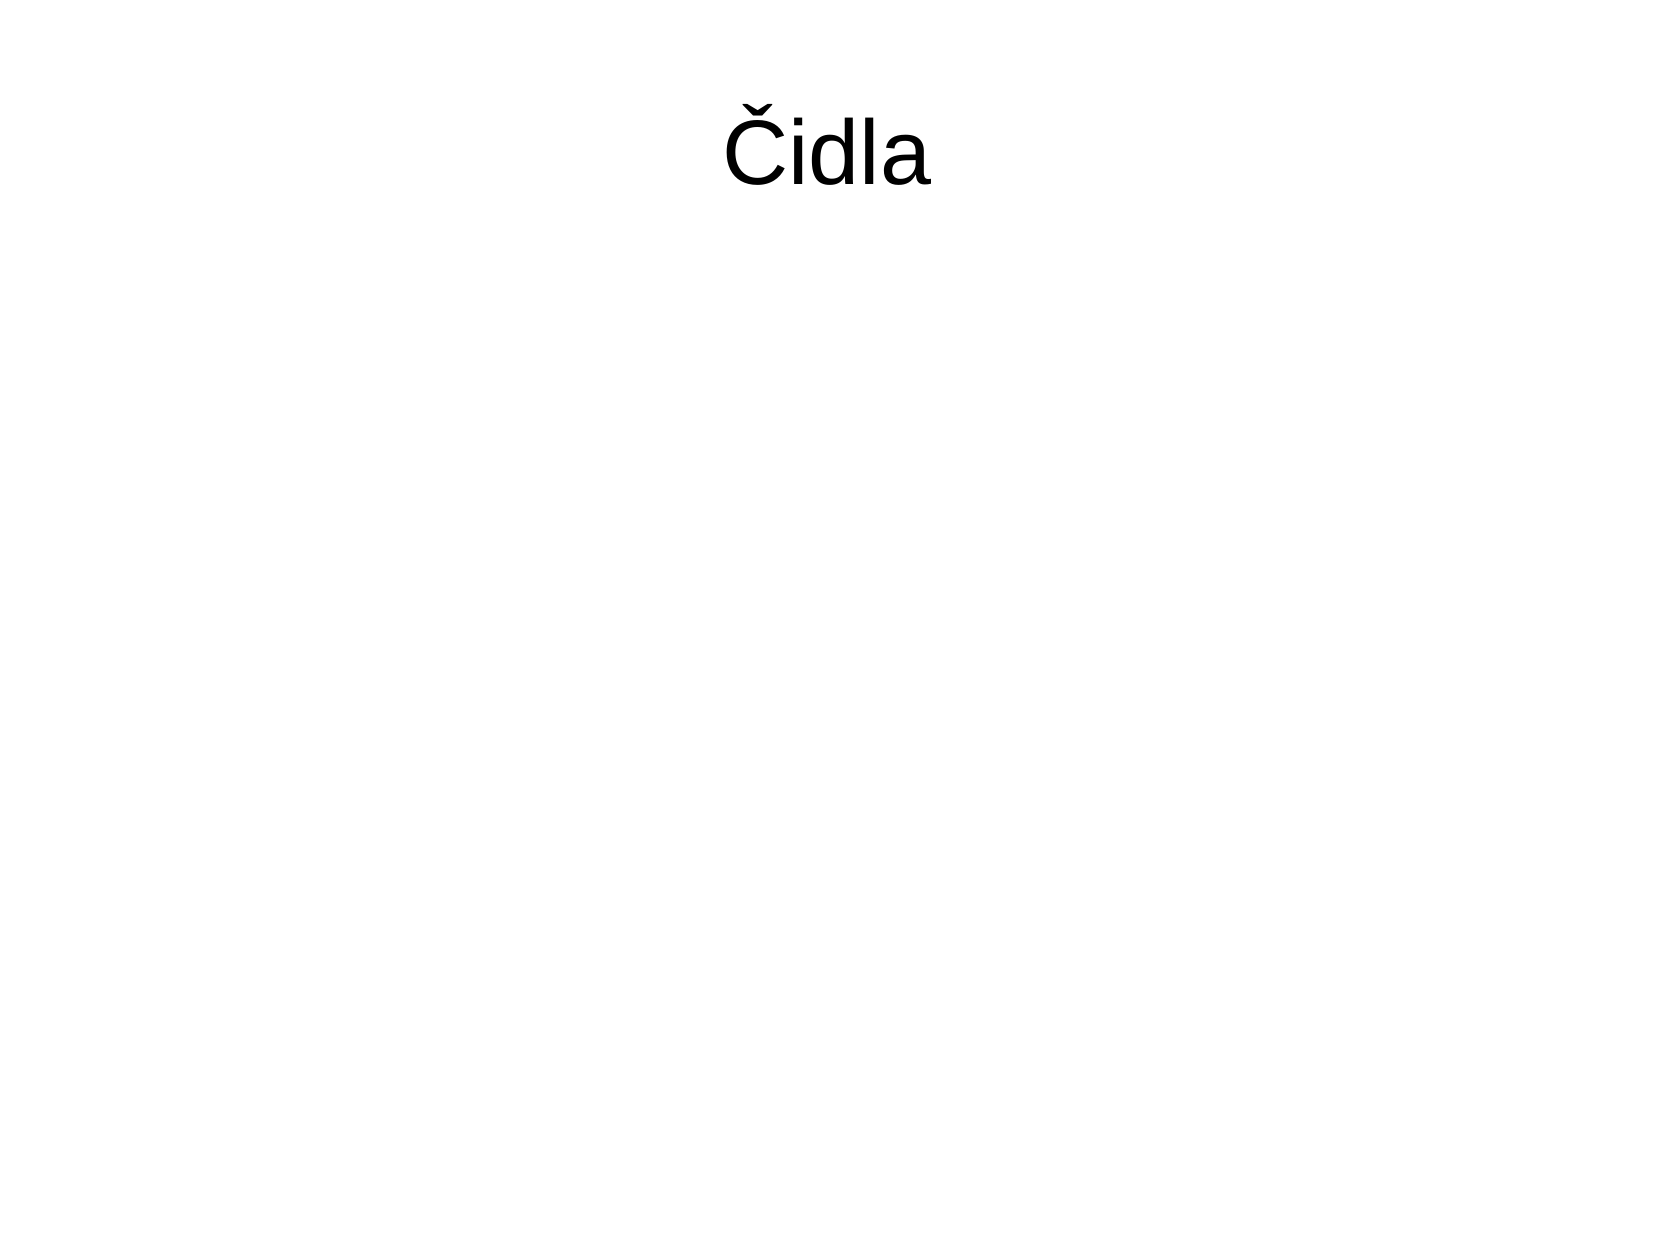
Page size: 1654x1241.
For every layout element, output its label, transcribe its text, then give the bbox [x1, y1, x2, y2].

title Čidla [82, 49, 1571, 257]
